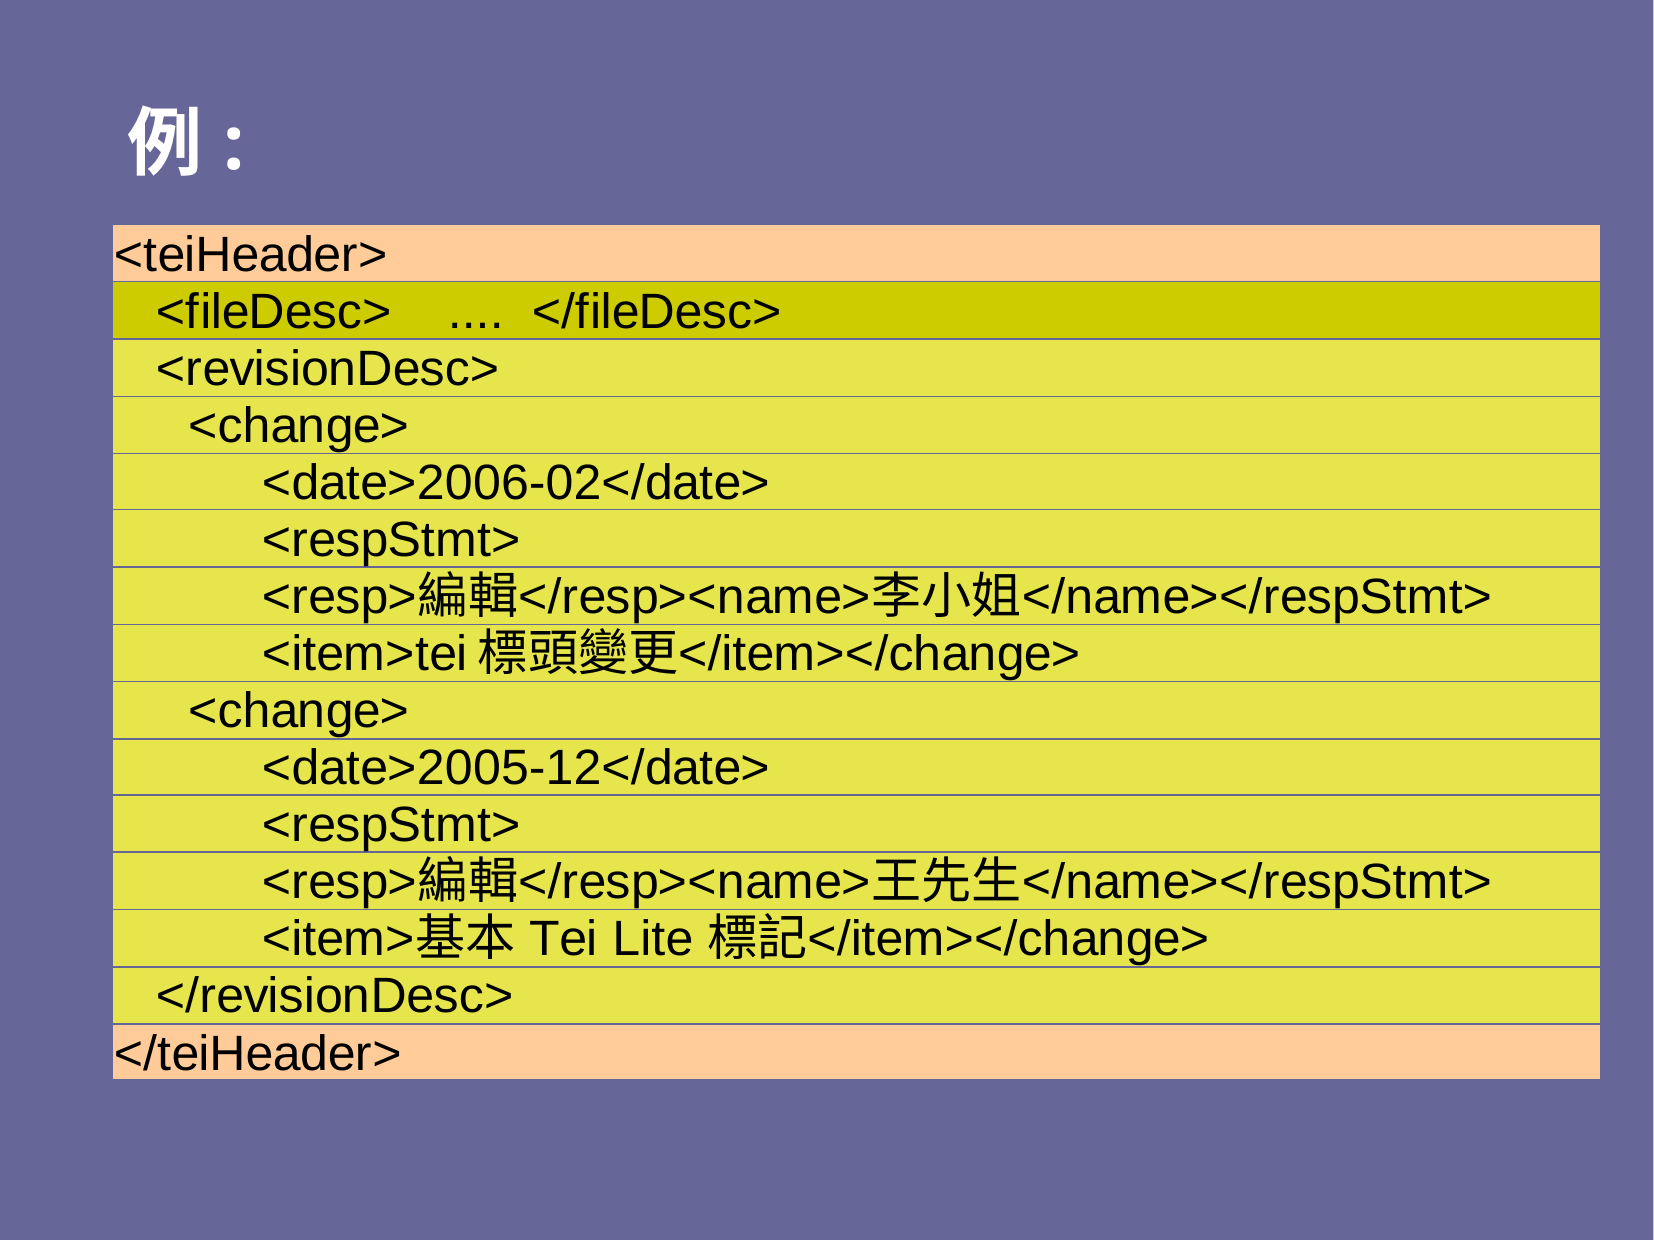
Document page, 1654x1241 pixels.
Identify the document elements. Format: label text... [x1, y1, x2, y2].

chart [112, 225, 1602, 1205]
text_box 例: [112, 75, 263, 191]
